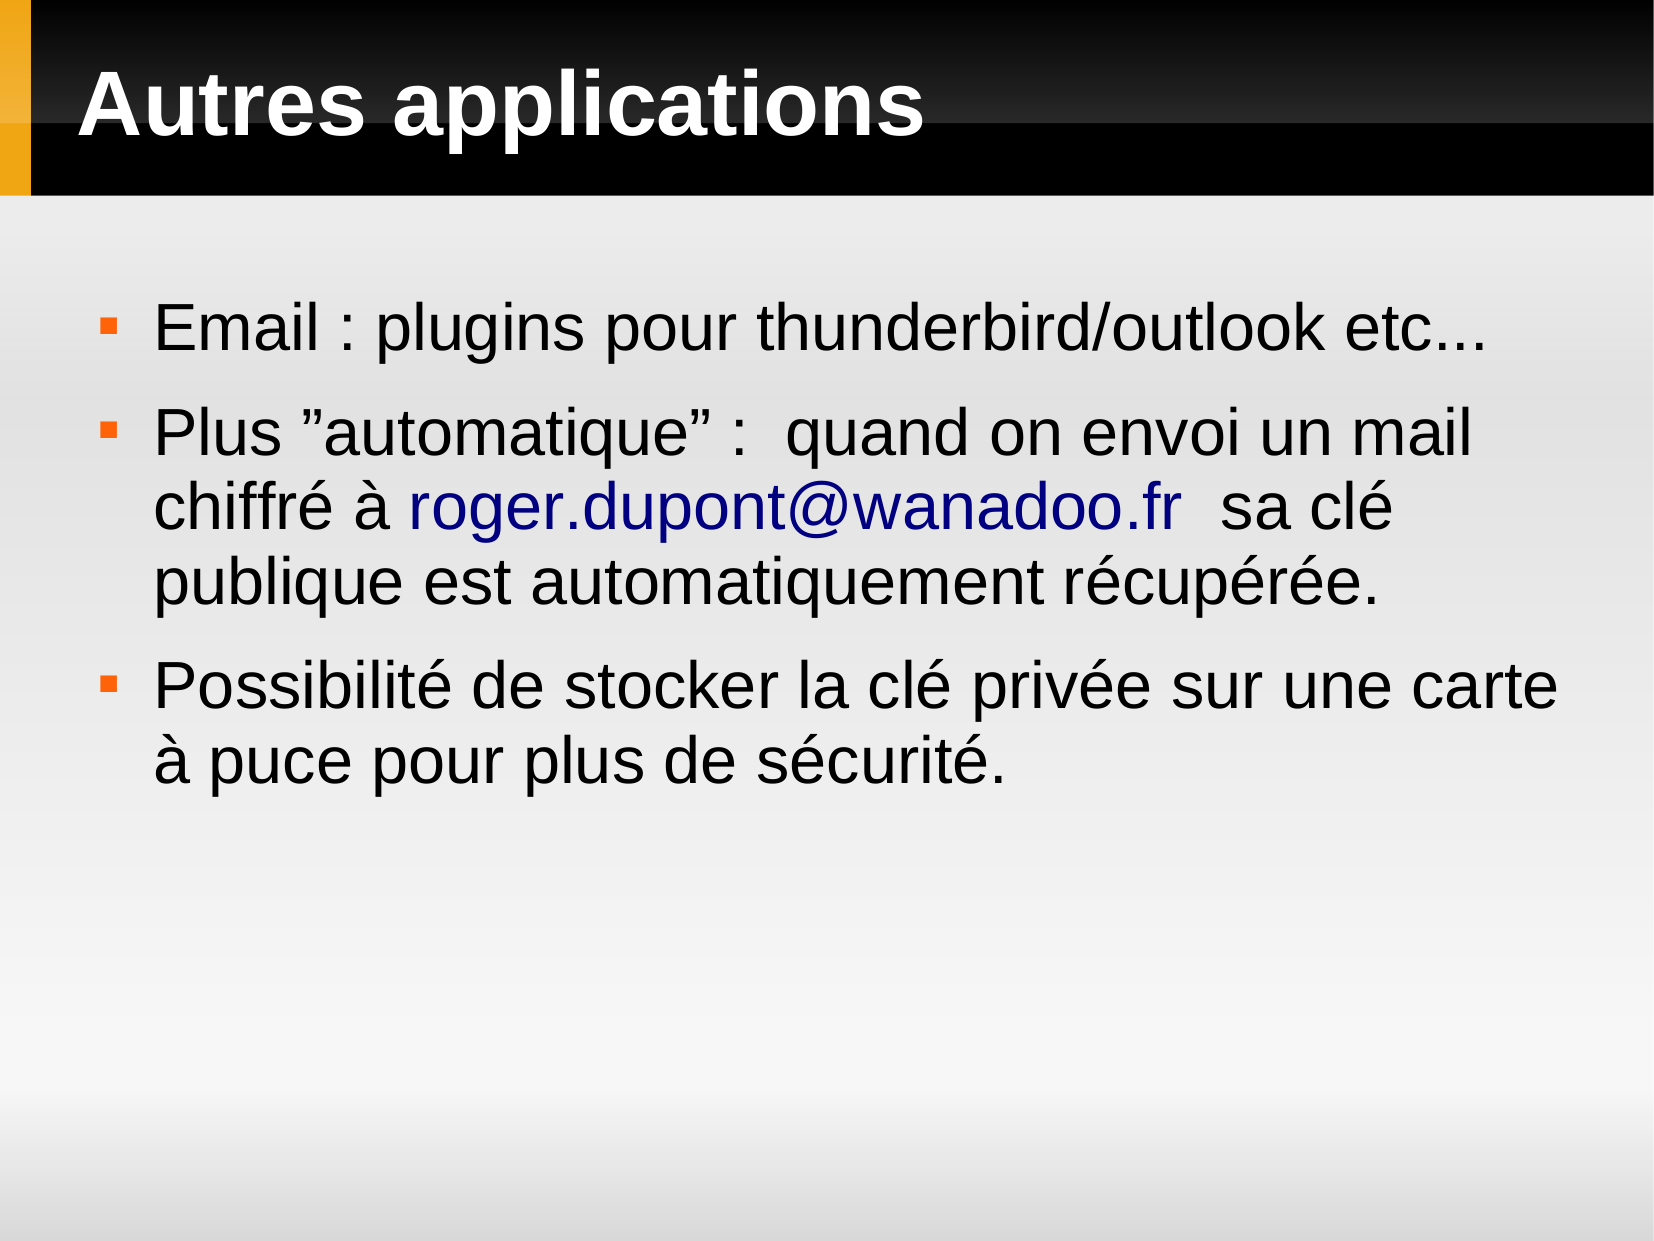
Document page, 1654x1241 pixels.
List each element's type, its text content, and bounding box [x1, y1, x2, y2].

picture [0, 0, 1654, 1241]
list Email : plugins pour thunderbird/outlook etc... Plus ”automatique” : quand on envoi un mail chiffré à roger.dupont@wanadoo.fr sa clé publique est automatiquement récupérée. Possibilité de stocker la clé privée sur une carte à puce pour plus de sécurité. [82, 290, 1571, 1094]
title Autres applications [76, 7, 1565, 200]
